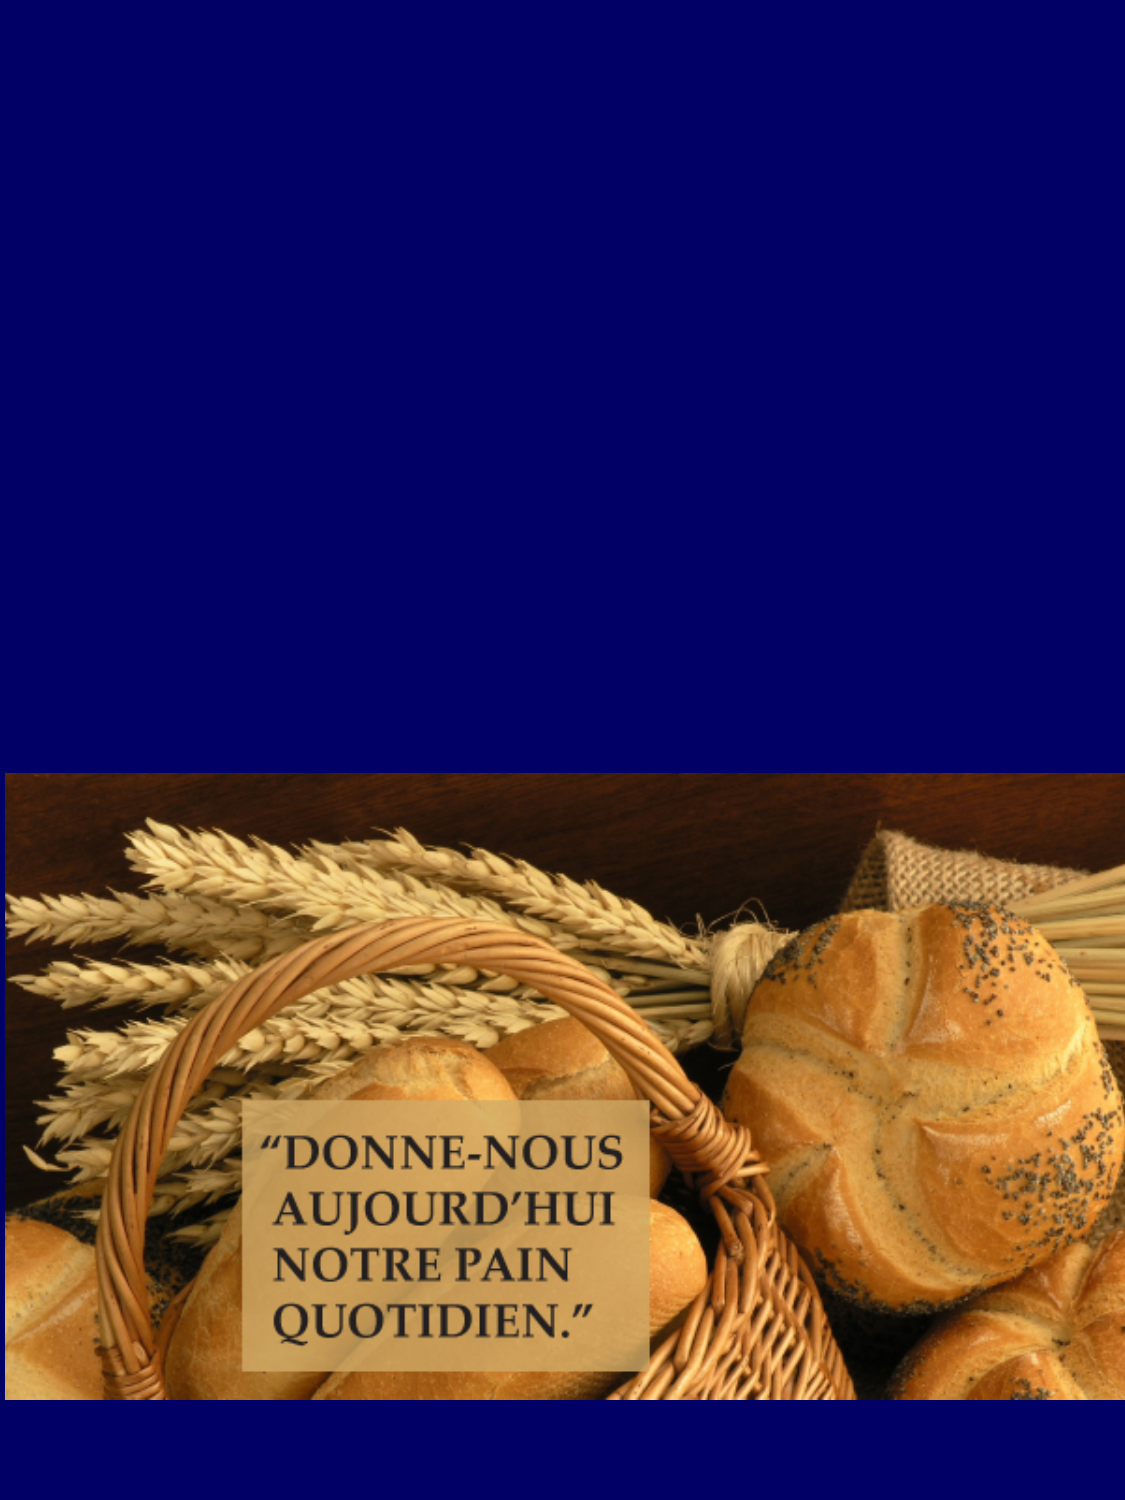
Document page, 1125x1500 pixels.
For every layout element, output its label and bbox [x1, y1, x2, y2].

picture [5, 773, 1125, 1400]
